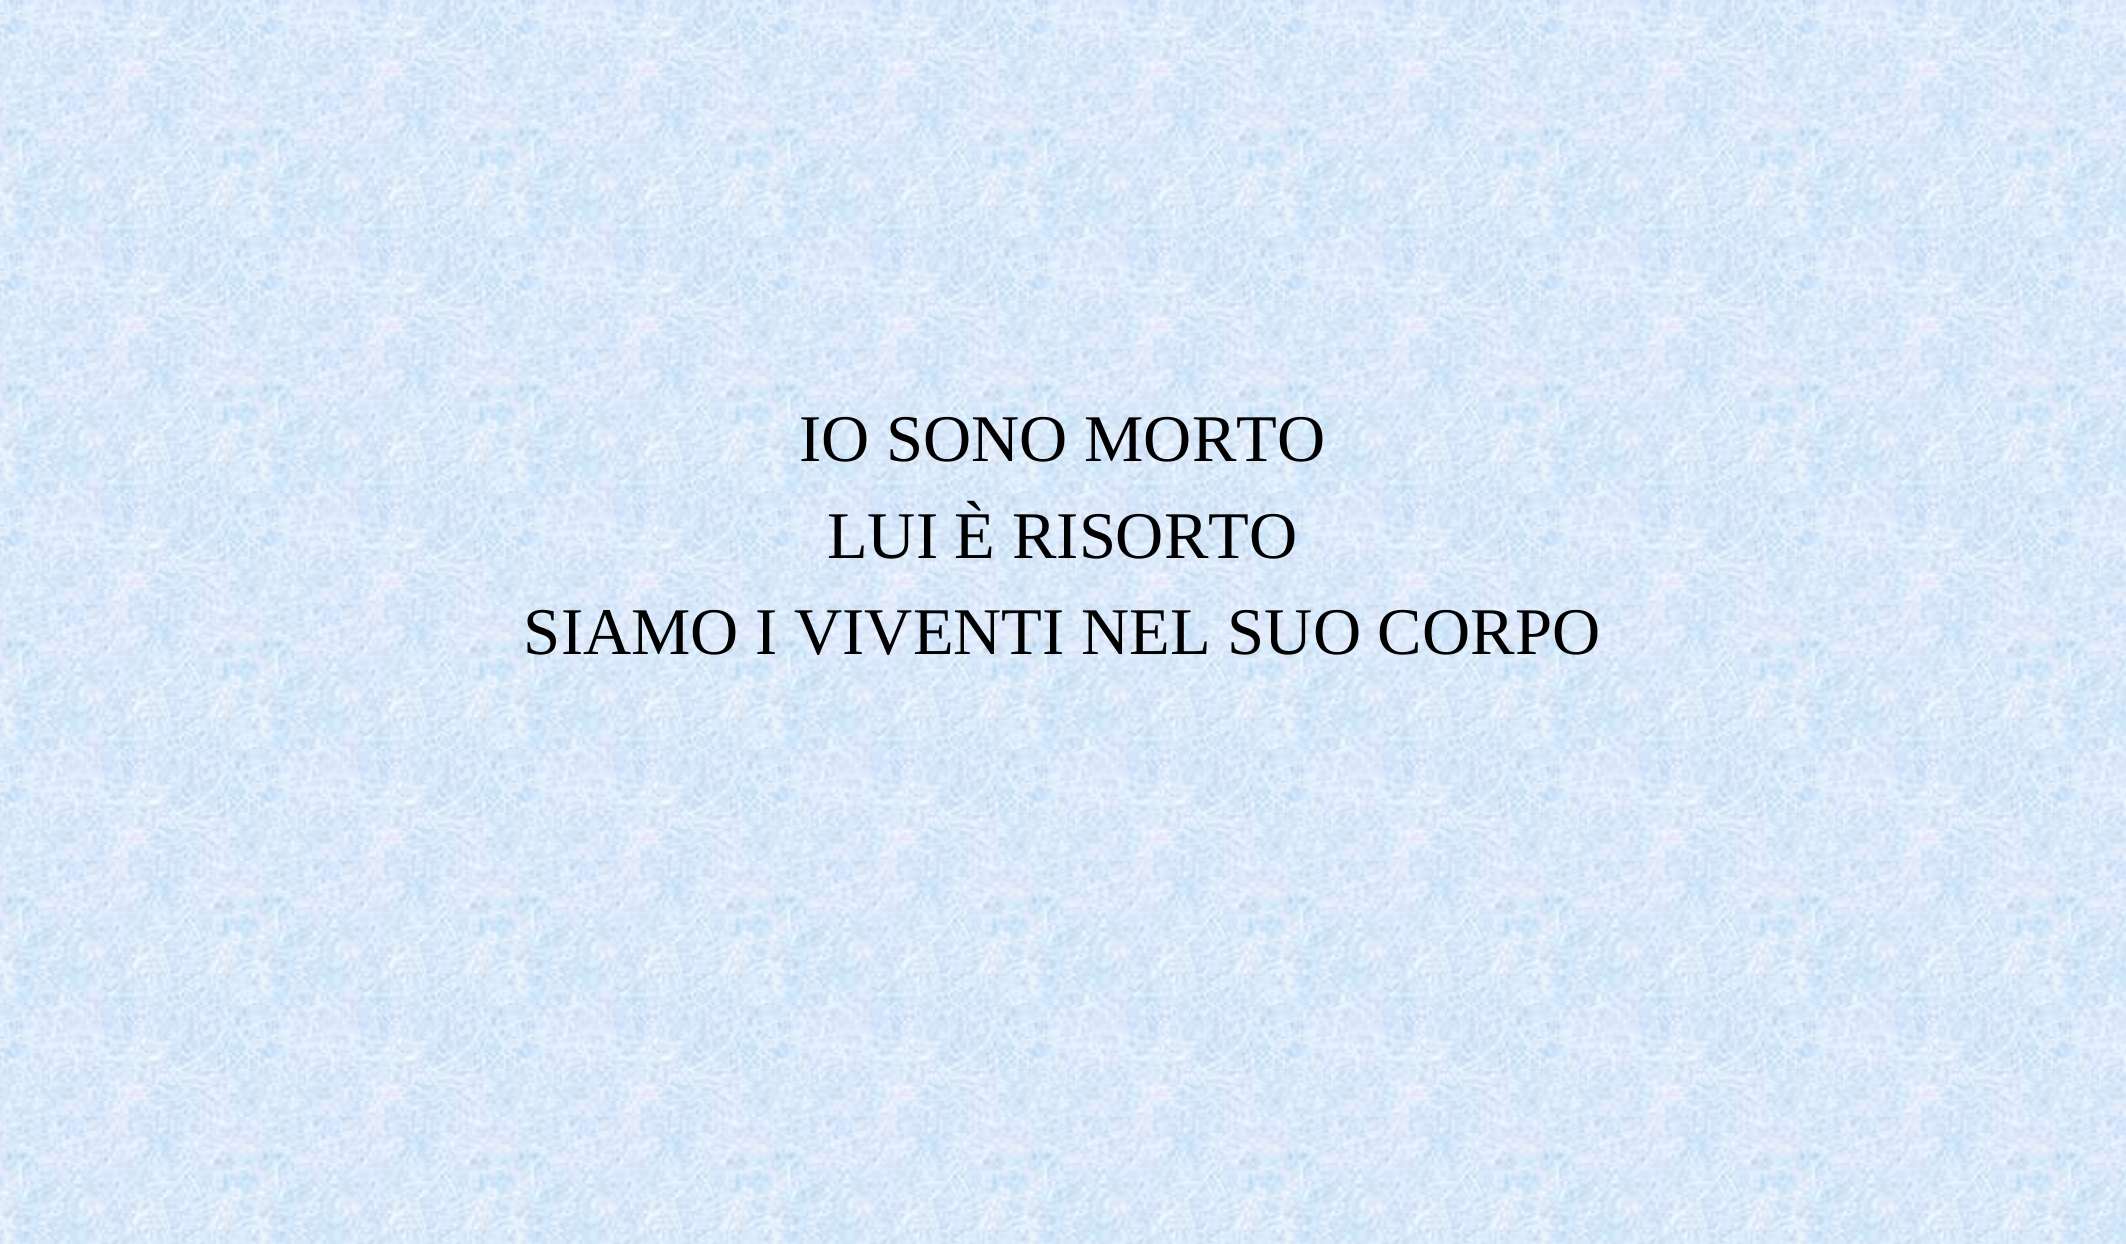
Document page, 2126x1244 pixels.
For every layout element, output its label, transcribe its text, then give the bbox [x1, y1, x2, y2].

subtitle IO SONO MORTO LUI È RISORTO SIAMO I VIVENTI NEL SUO CORPO [106, 49, 2020, 1110]
picture [0, 0, 2126, 1244]
